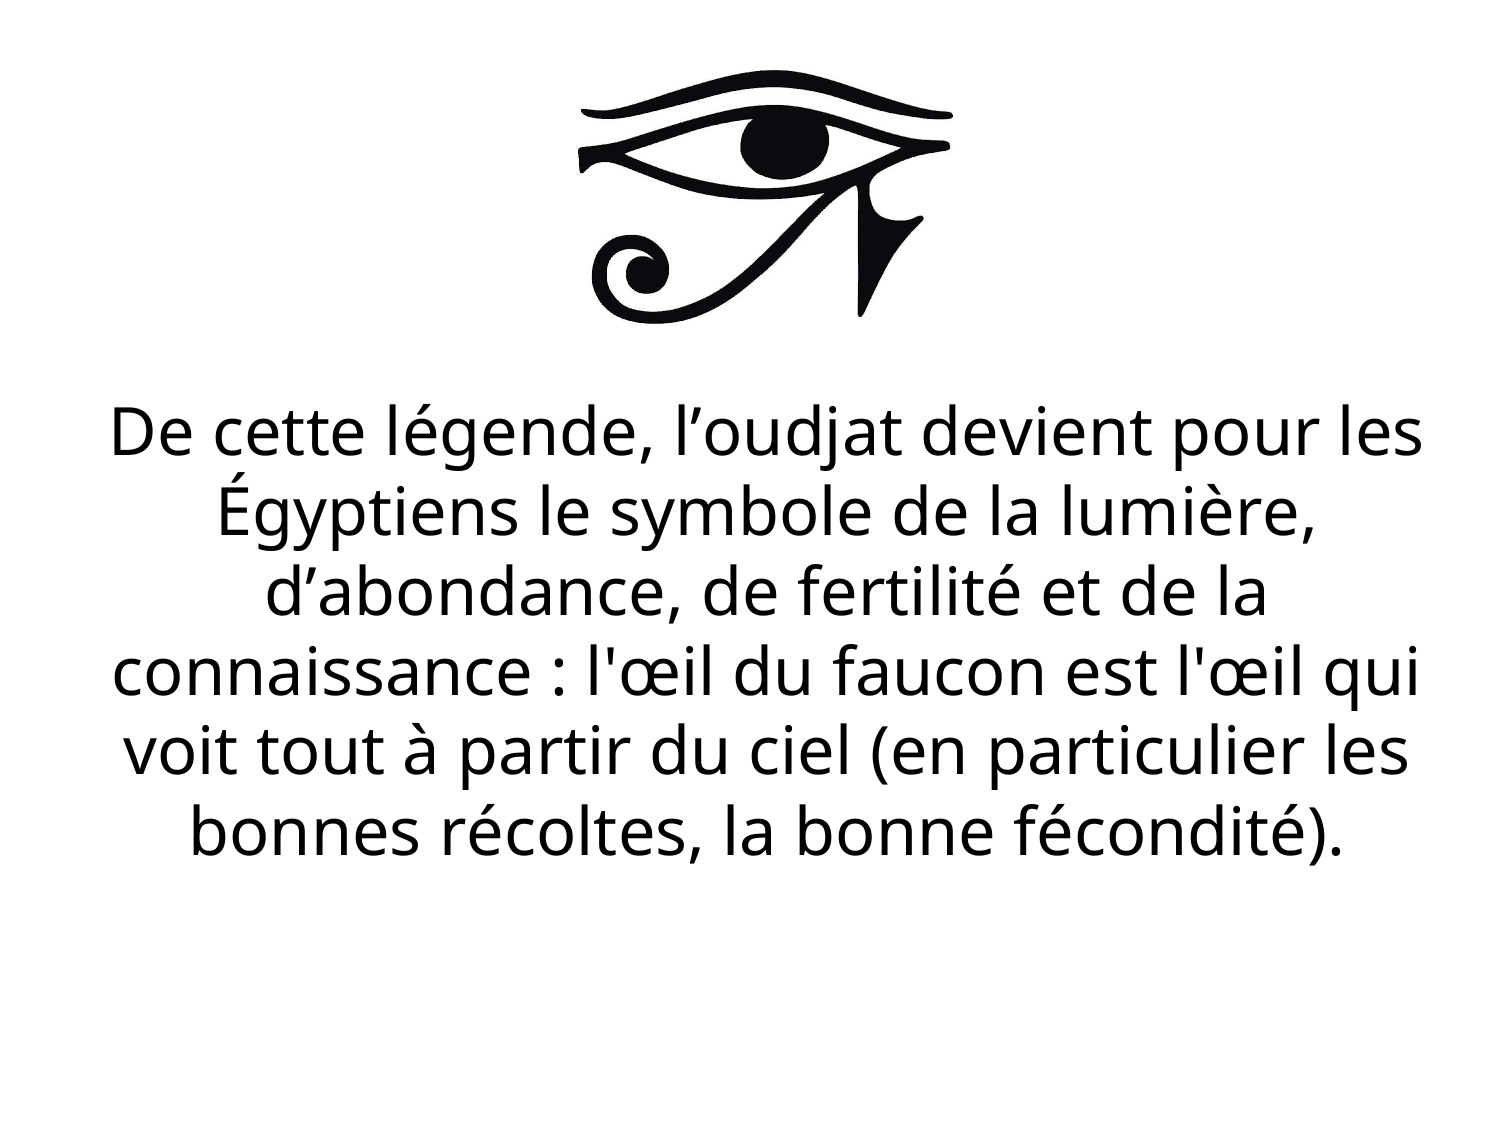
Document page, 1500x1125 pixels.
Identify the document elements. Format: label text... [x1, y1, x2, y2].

picture [560, 54, 961, 340]
subtitle De cette légende, l’oudjat devient pour les Égyptiens le symbole de la lumière, d’abondance, de fertilité et de la connaissance : l'œil du faucon est l'œil qui voit tout à partir du ciel (en particulier les bonnes récoltes, la bonne fécondité). [76, 380, 1459, 1125]
